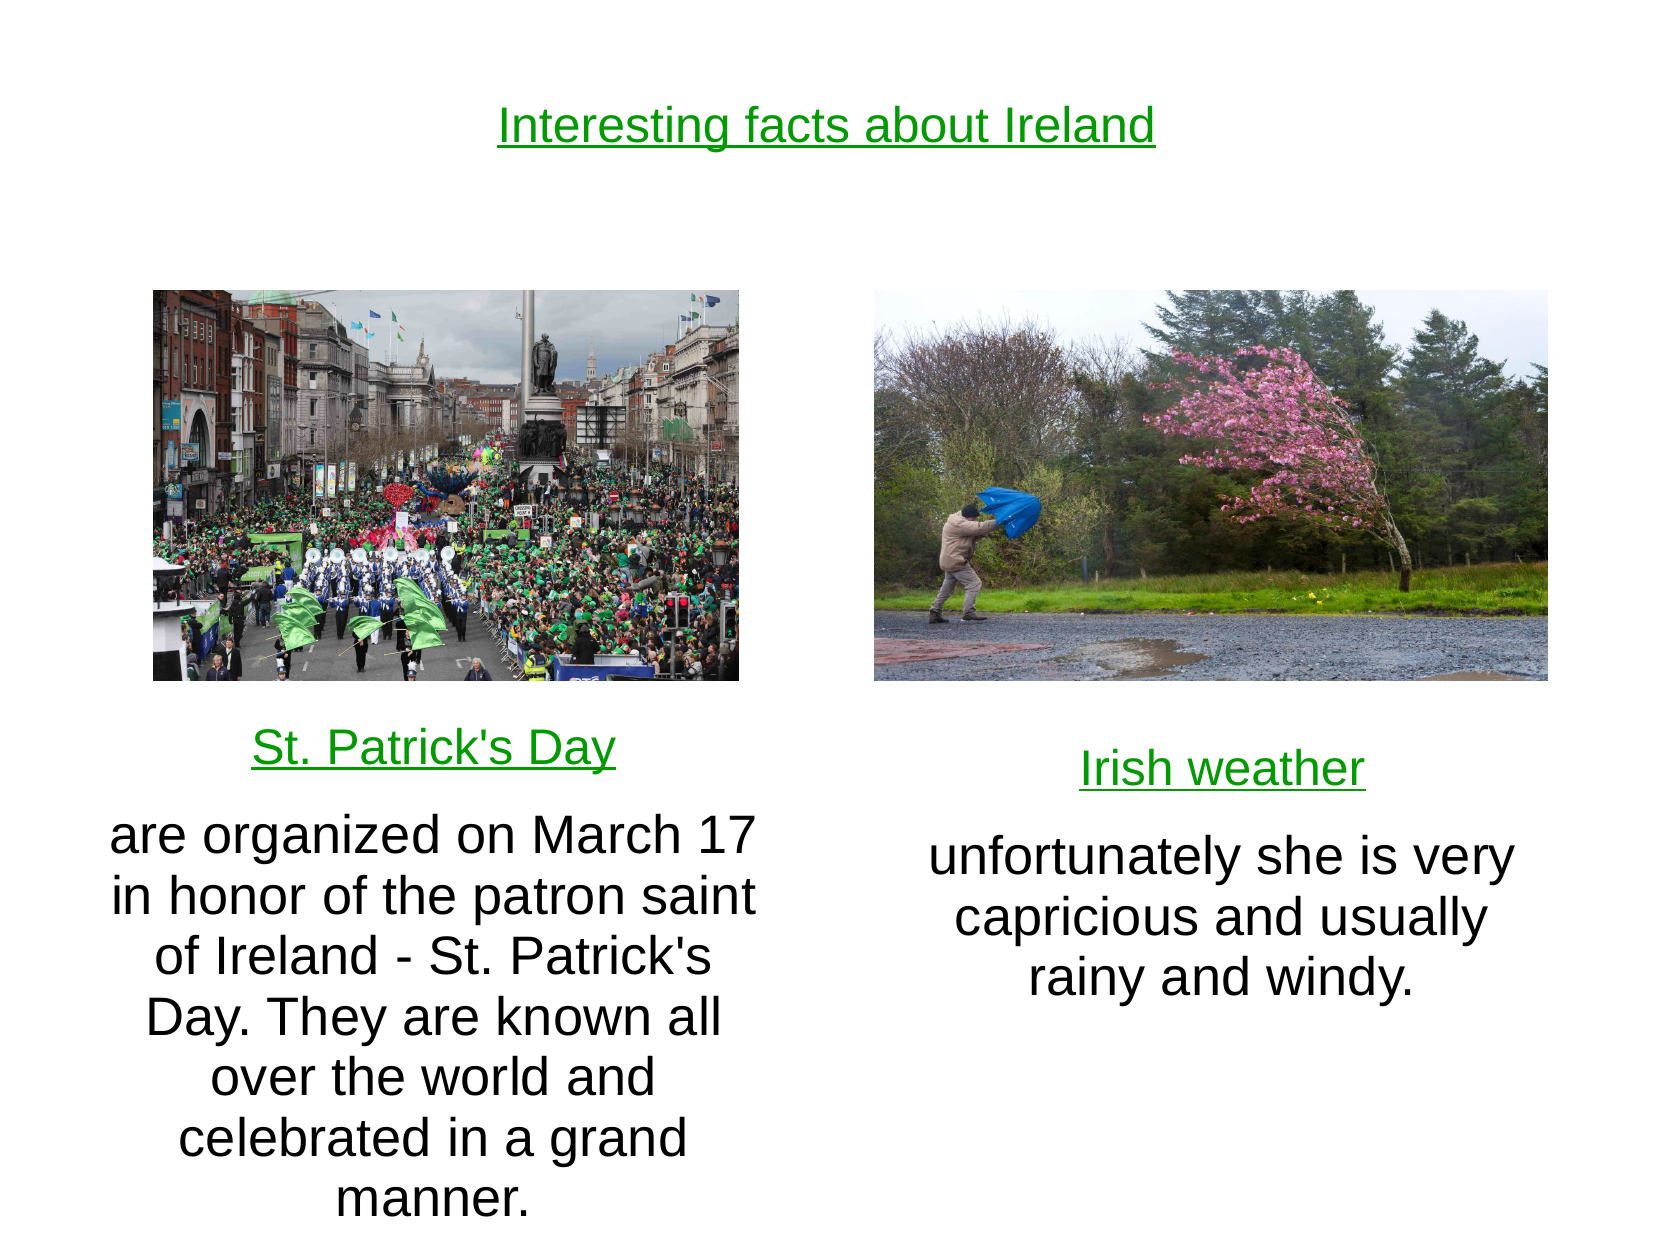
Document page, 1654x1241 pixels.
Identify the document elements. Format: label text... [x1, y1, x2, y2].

picture [153, 290, 739, 681]
title Interesting facts about Ireland [82, 49, 1571, 257]
list Irish weather unfortunately she is very capricious and usually rainy and windy. [826, 708, 1548, 1040]
list St. Patrick's Day are organized on March 17 in honor of the patron saint of Ireland - St. Patrick's Day. They are known all over the world and celebrated in a grand manner. [35, 719, 762, 1229]
picture [874, 290, 1548, 681]
